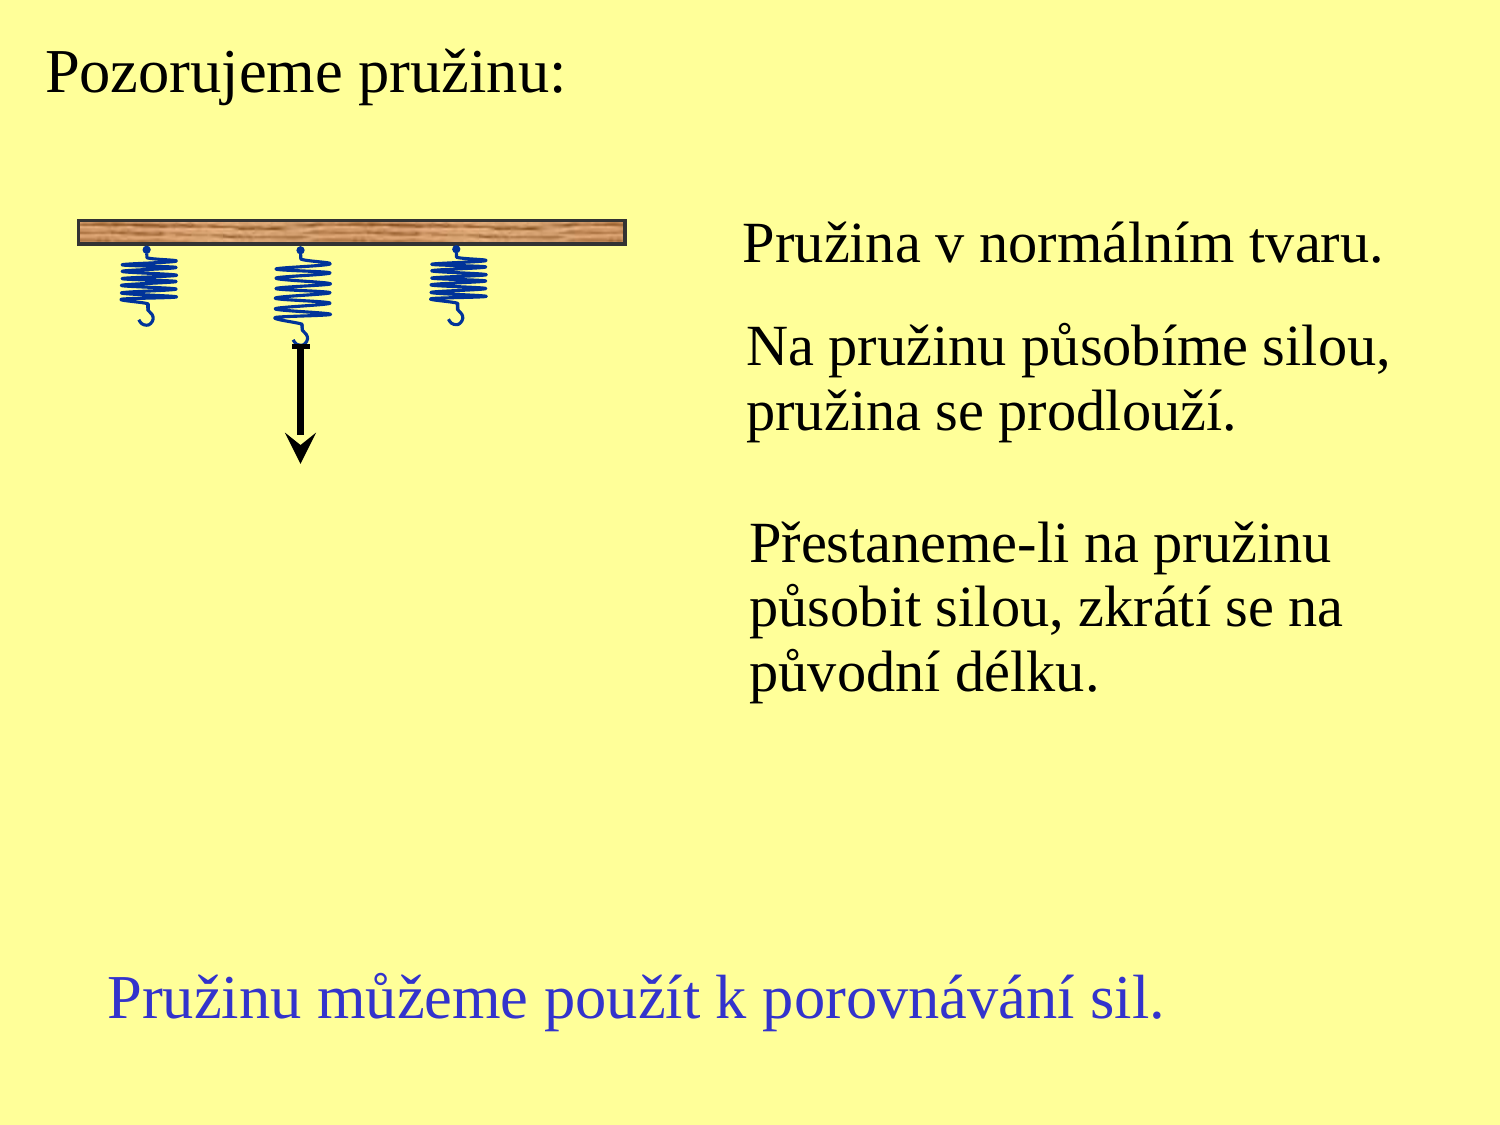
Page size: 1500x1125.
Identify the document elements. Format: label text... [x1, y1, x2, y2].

text_box Pozorujeme pružinu: [29, 29, 583, 114]
text_box [78, 220, 625, 244]
text_box Pružina v normálním tvaru. [728, 202, 1400, 283]
text_box Přestaneme-li na pružinu působit silou, zkrátí se na původní délku. [734, 502, 1360, 712]
text_box Na pružinu působíme silou, pružina se prodlouží. [731, 305, 1407, 451]
text_box Pružinu můžeme použít k porovnávání sil. [92, 955, 1181, 1040]
